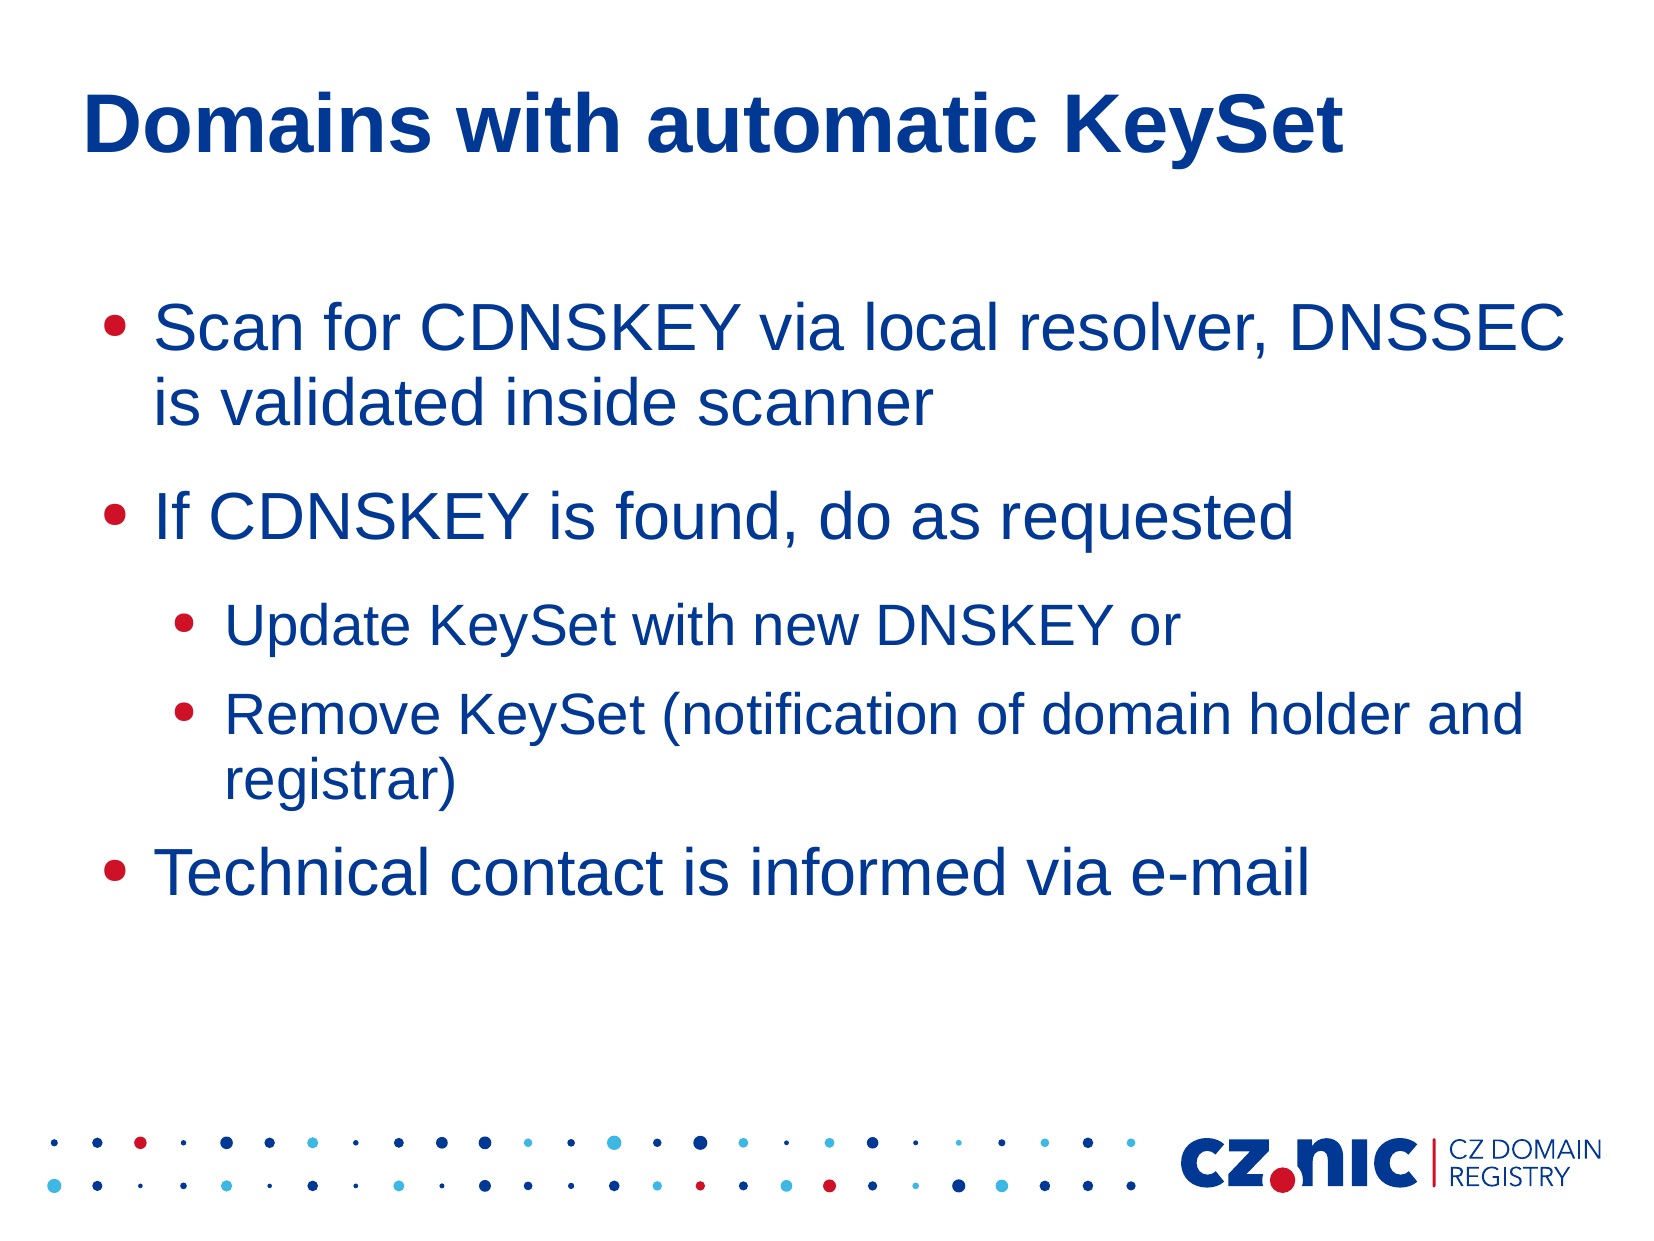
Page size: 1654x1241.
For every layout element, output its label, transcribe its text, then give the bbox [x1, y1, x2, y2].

title Domains with automatic KeySet [82, 70, 1571, 178]
list Scan for CDNSKEY via local resolver, DNSSEC is validated inside scanner If CDNSKEY is found, do as requested Update KeySet with new DNSKEY or Remove KeySet (notification of domain holder and registrar) Technical contact is informed via e-mail [82, 290, 1571, 1010]
